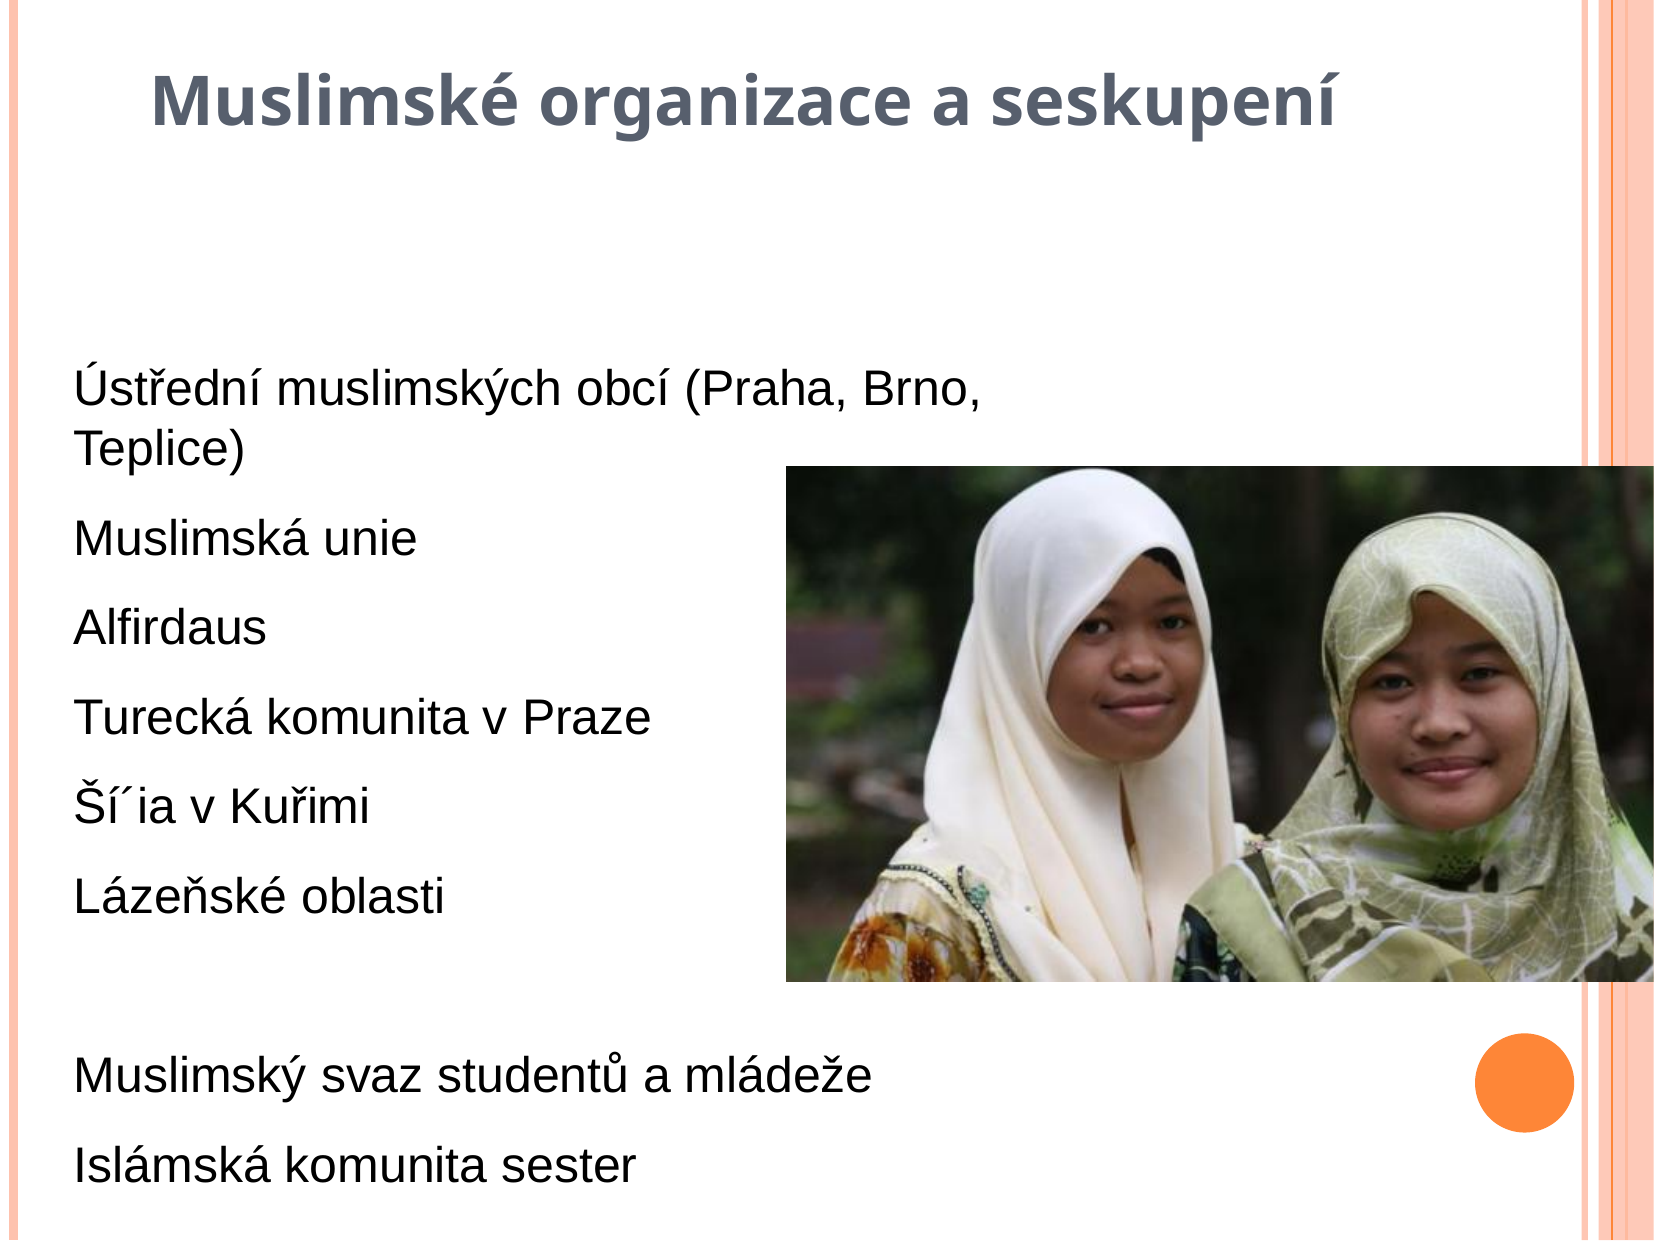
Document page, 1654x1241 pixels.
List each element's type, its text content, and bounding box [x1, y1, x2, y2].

picture [786, 466, 1654, 983]
title Muslimské organizace a seskupení [0, 49, 1489, 257]
list Ústřední muslimských obcí (Praha, Brno, Teplice) Muslimská unie Alfirdaus Turecká komunita v Praze Ší´ia v Kuřimi Lázeňské oblasti Muslimský svaz studentů a mládeže Islámská komunita sester [58, 348, 1063, 1241]
